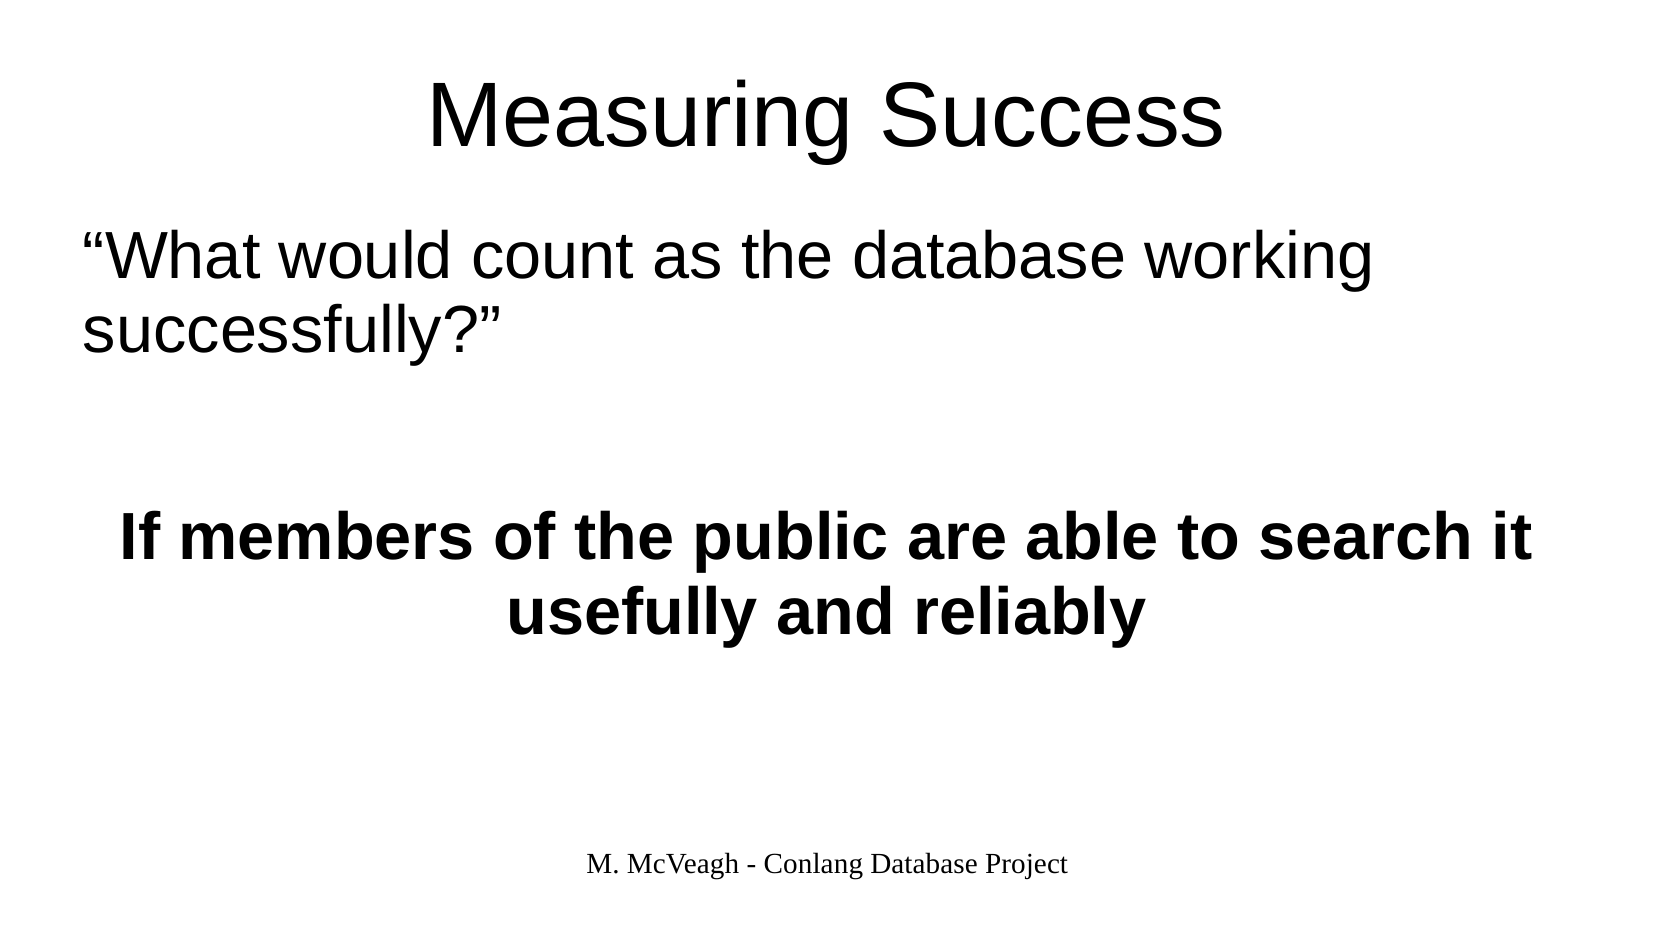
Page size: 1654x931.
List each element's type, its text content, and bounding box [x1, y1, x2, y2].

list If members of the public are able to search it usefully and reliably [82, 499, 1571, 757]
title Measuring Success [82, 37, 1571, 193]
list “What would count as the database working successfully?” [82, 217, 1571, 475]
